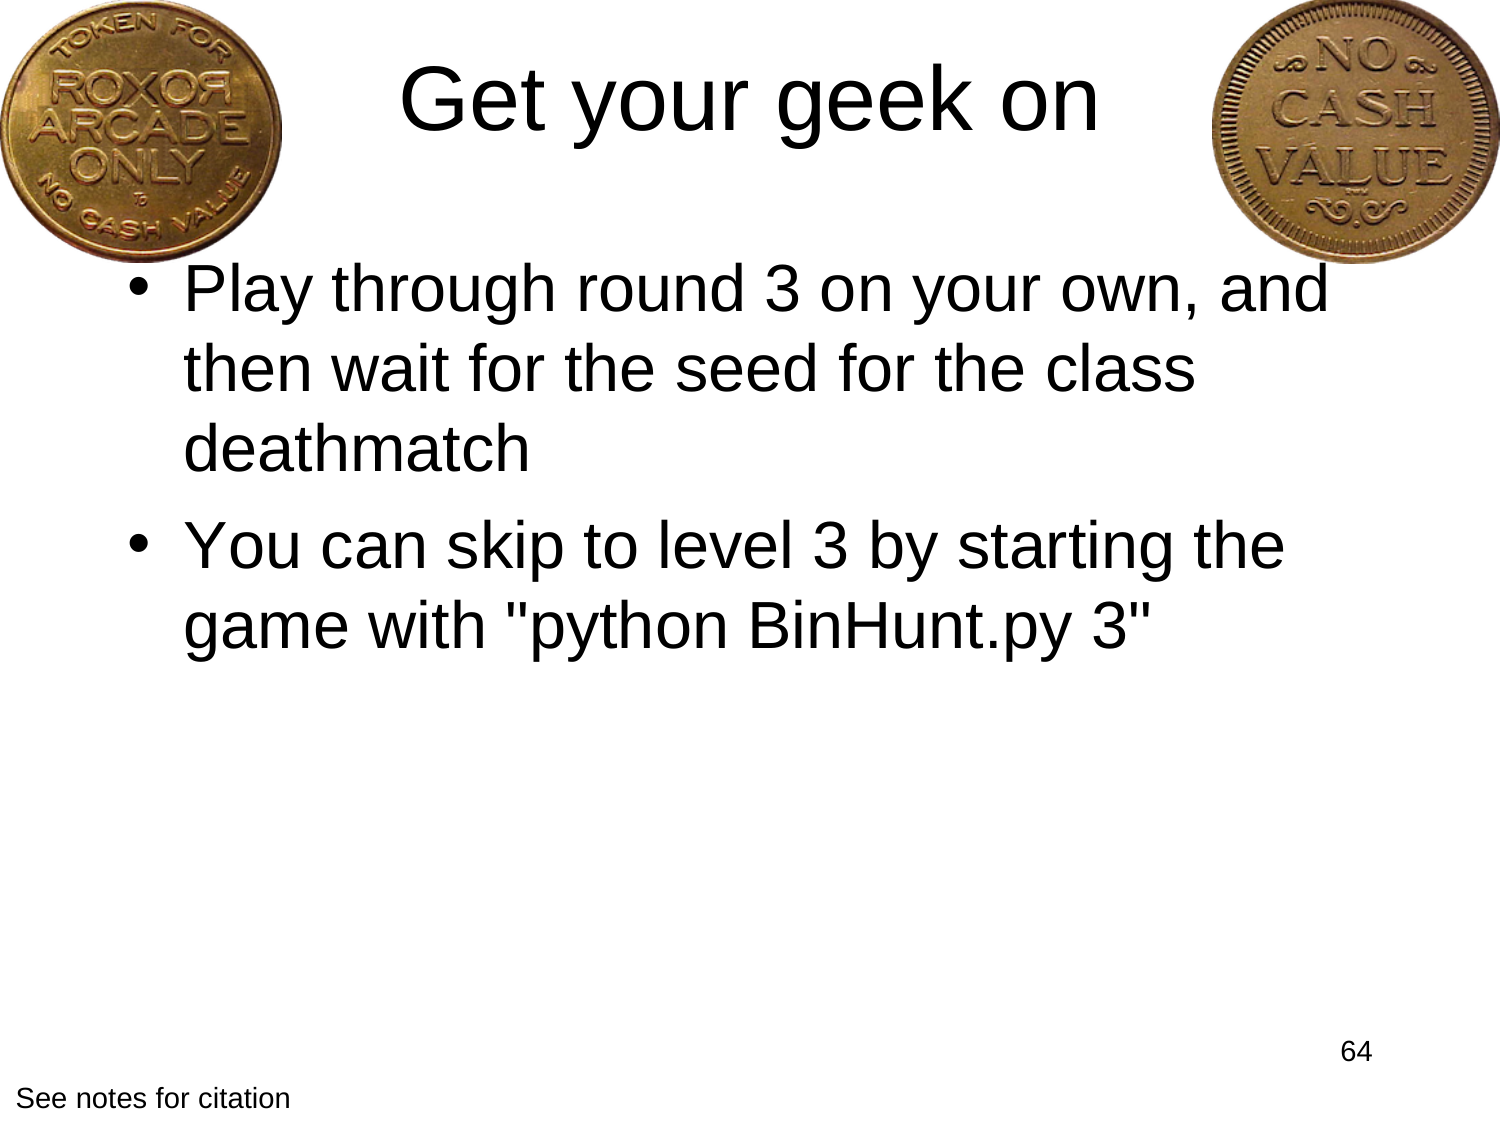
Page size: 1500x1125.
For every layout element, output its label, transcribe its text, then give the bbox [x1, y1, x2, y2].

text_box See notes for citation [0, 1072, 307, 1123]
title Get your geek on [282, 0, 1212, 188]
picture [0, 0, 282, 263]
picture [1212, 0, 1500, 265]
list Play through round 3 on your own, and then wait for the seed for the class deathmatch You can skip to level 3 by starting the game with "python BinHunt.py 3" [112, 237, 1388, 1051]
text_box 103 [1074, 1025, 1388, 1101]
